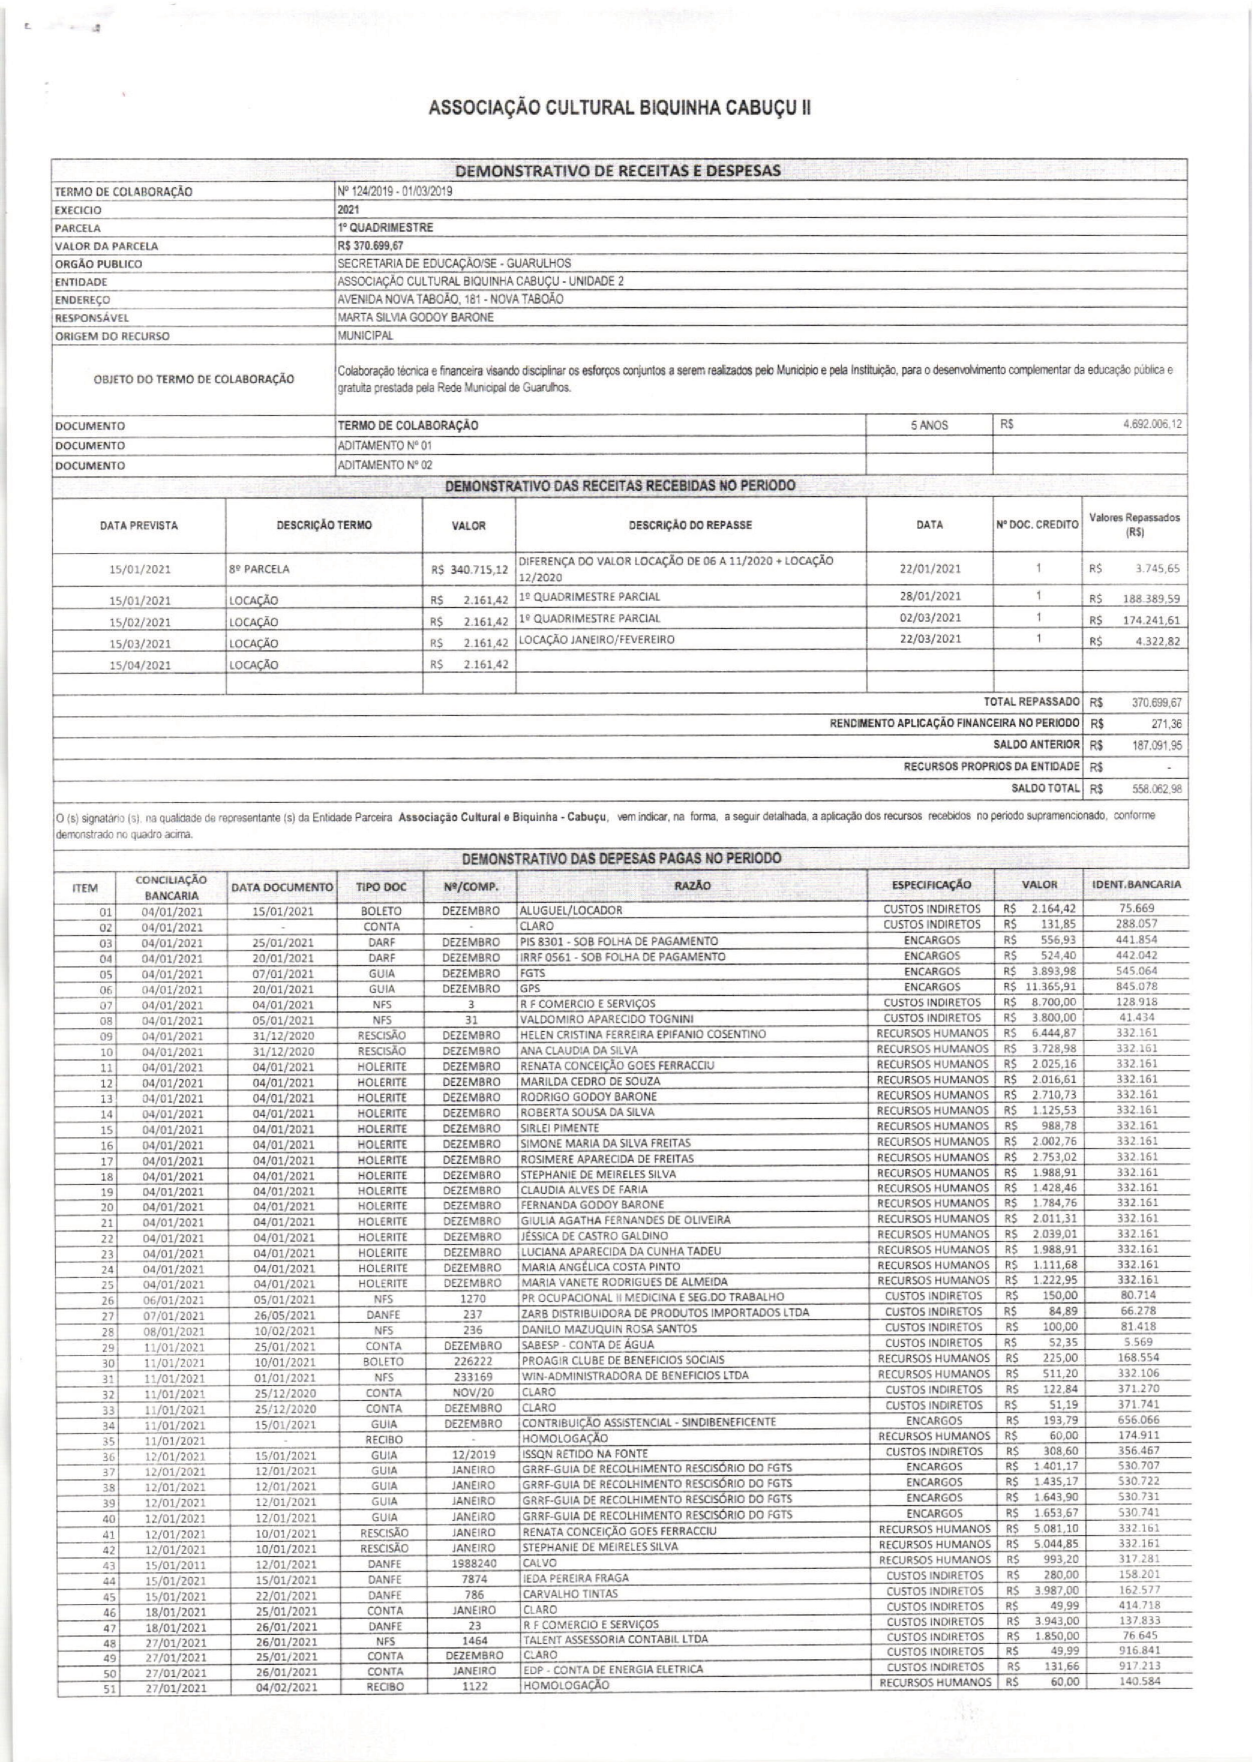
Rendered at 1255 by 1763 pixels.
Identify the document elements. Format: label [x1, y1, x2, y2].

text_box [0, 2, 1252, 1762]
